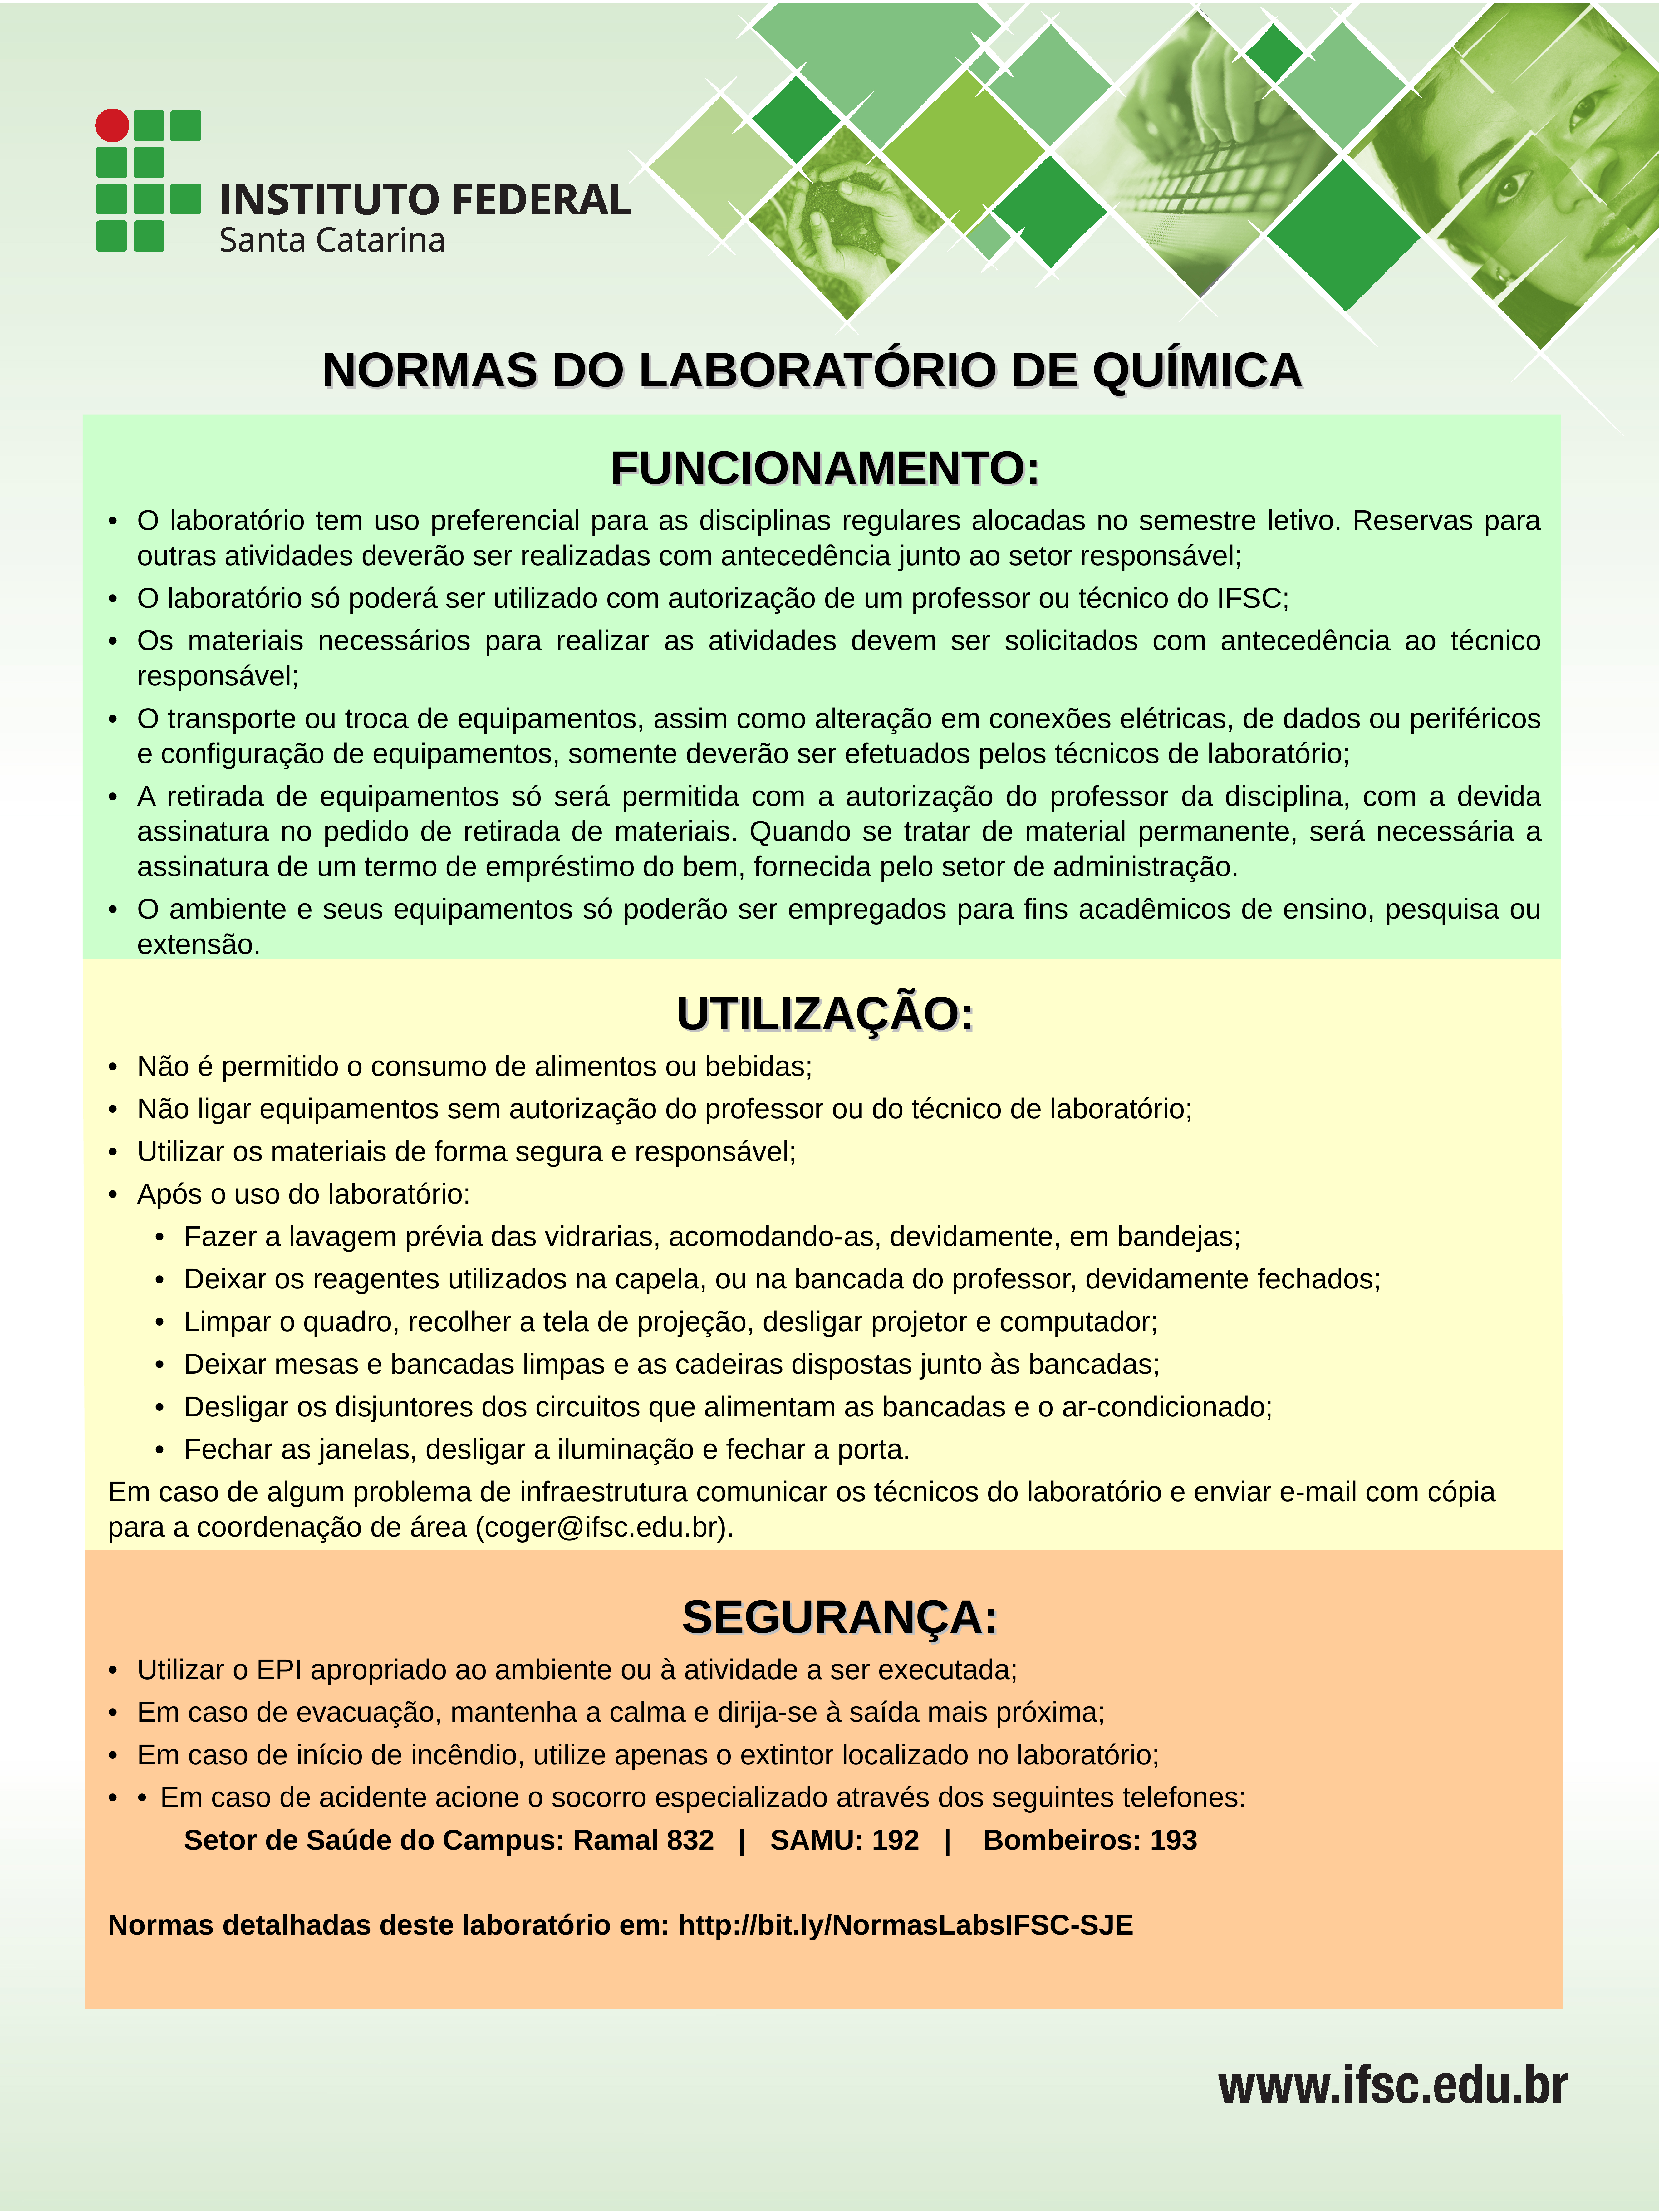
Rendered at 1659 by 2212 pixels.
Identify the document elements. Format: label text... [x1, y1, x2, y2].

text_box [1417, 2086, 1427, 2126]
picture [0, 3, 1659, 2211]
text_box FUNCIONAMENTO: O laboratório tem uso preferencial para as disciplinas regulares alocadas no semestre letivo. Reservas para outras atividades deverão ser realizadas com antecedência junto ao setor responsável; O laboratório só poderá ser utilizado com autorização de um professor ou técnico do IFSC; Os materiais necessários para realizar as atividades devem ser solicitados com antecedência ao técnico responsável; O transporte ou troca de equipamentos, assim como alteração em conexões elétricas, de dados ou periféricos e configuração de equipamentos, somente deverão ser efetuados pelos técnicos de laboratório; A retirada de equipamentos só será permitida com a autorização do professor da disciplina, com a devida assinatura no pedido de retirada de materiais. Quando se tratar de material permanente, será necessária a assinatura de um termo de empréstimo do bem, fornecida pelo setor de administração. O ambiente e seus equipamentos só poderão ser empregados para fins acadêmicos de ensino, pesquisa ou extensão. UTILIZAÇÃO: Não é permitido o consumo de alimentos ou bebidas; Não ligar equipamentos sem autorização do professor ou do técnico de laboratório; Utilizar os materiais de forma segura e responsável; Após o uso do laboratório: Fazer a lavagem prévia das vidrarias, acomodando-as, devidamente, em bandejas; Deixar os reagentes utilizados na capela, ou na bancada do professor, devidamente fechados; Limpar o quadro, recolher a tela de projeção, desligar projetor e computador; Deixar mesas e bancadas limpas e as cadeiras dispostas junto às bancadas; Desligar os disjuntores dos circuitos que alimentam as bancadas e o ar-condicionado; Fechar as janelas, desligar a iluminação e fechar a porta. Em caso de algum problema de infraestrutura comunicar os técnicos do laboratório e enviar e-mail com cópia para a coordenação de área (coger@ifsc.edu.br). SEGURANÇA: Utilizar o EPI apropriado ao ambiente ou à atividade a ser executada; Em caso de evacuação, mantenha a calma e dirija-se à saída mais próxima; Em caso de início de incêndio, utilize apenas o extintor localizado no laboratório; • Em caso de acidente acione o socorro especializado através dos seguintes telefones: Setor de Saúde do Campus: Ramal 832 | SAMU: 192 | Bombeiros: 193 Normas detalhadas deste laboratório em: http://bit.ly/NormasLabsIFSC-SJE [103, 429, 1550, 2212]
text_box [82, 418, 1563, 2009]
text_box NORMAS DO LABORATÓRIO DE QUÍMICA [64, 340, 1563, 418]
